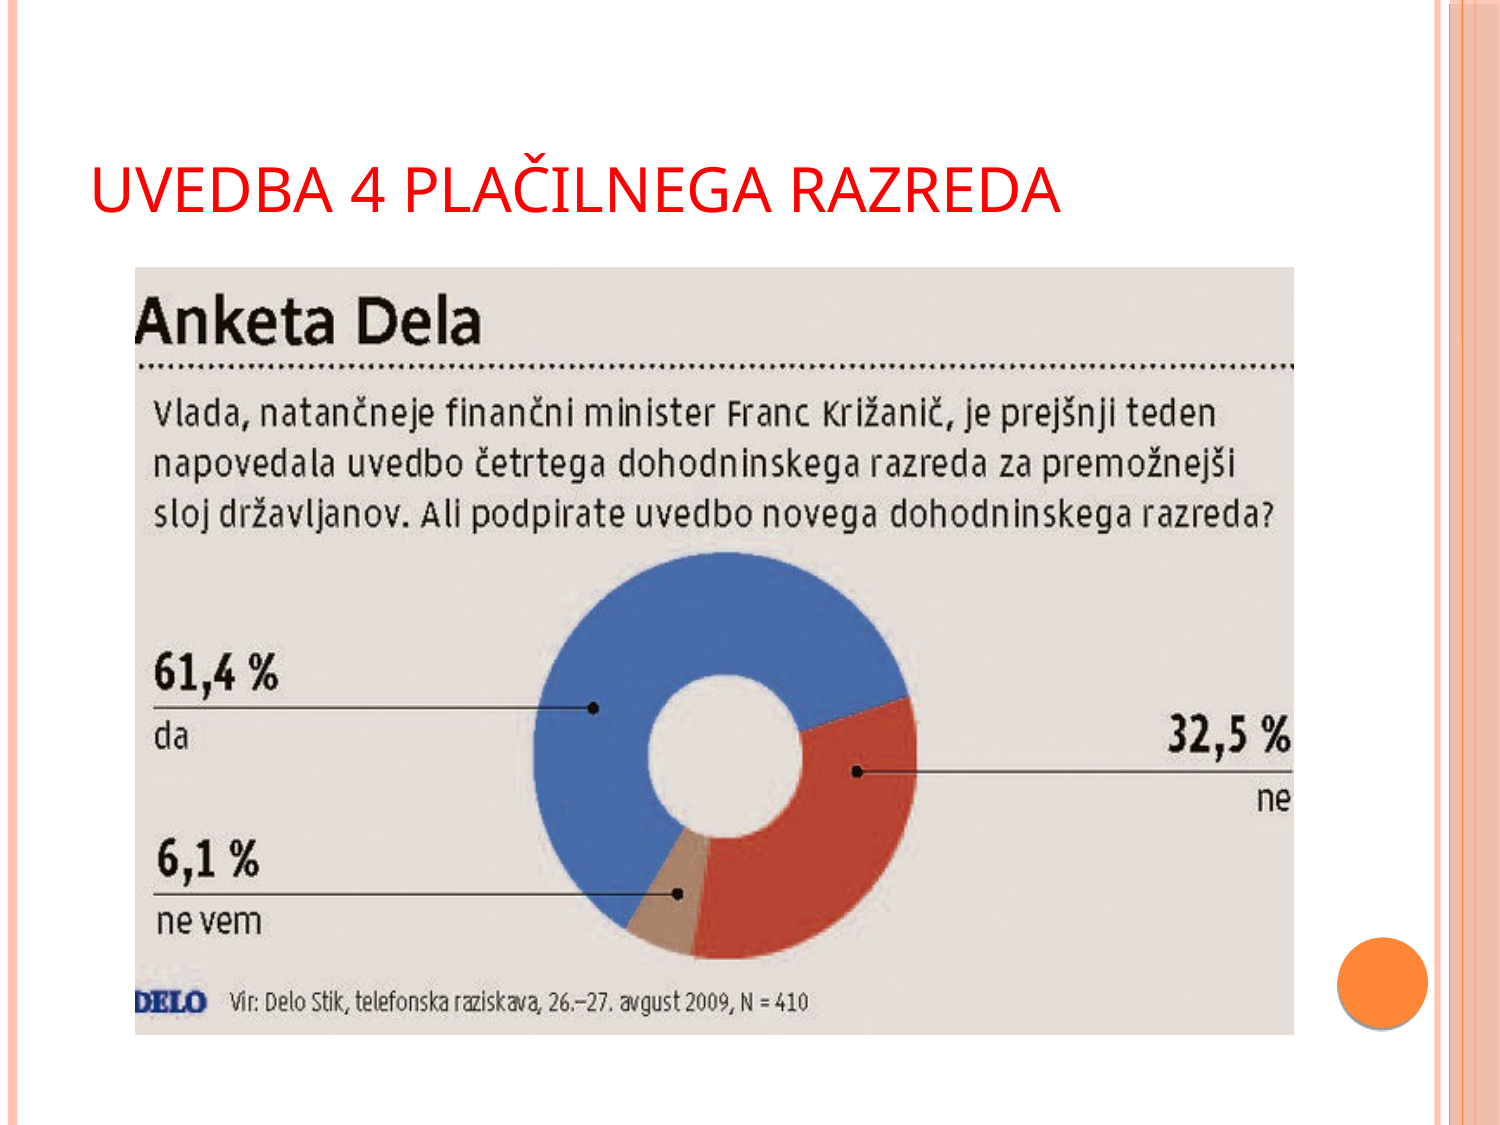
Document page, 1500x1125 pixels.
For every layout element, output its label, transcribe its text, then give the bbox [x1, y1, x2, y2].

title UVEDBA 4 PLAČILNEGA RAZREDA [75, 45, 1300, 233]
picture [135, 267, 1294, 1035]
